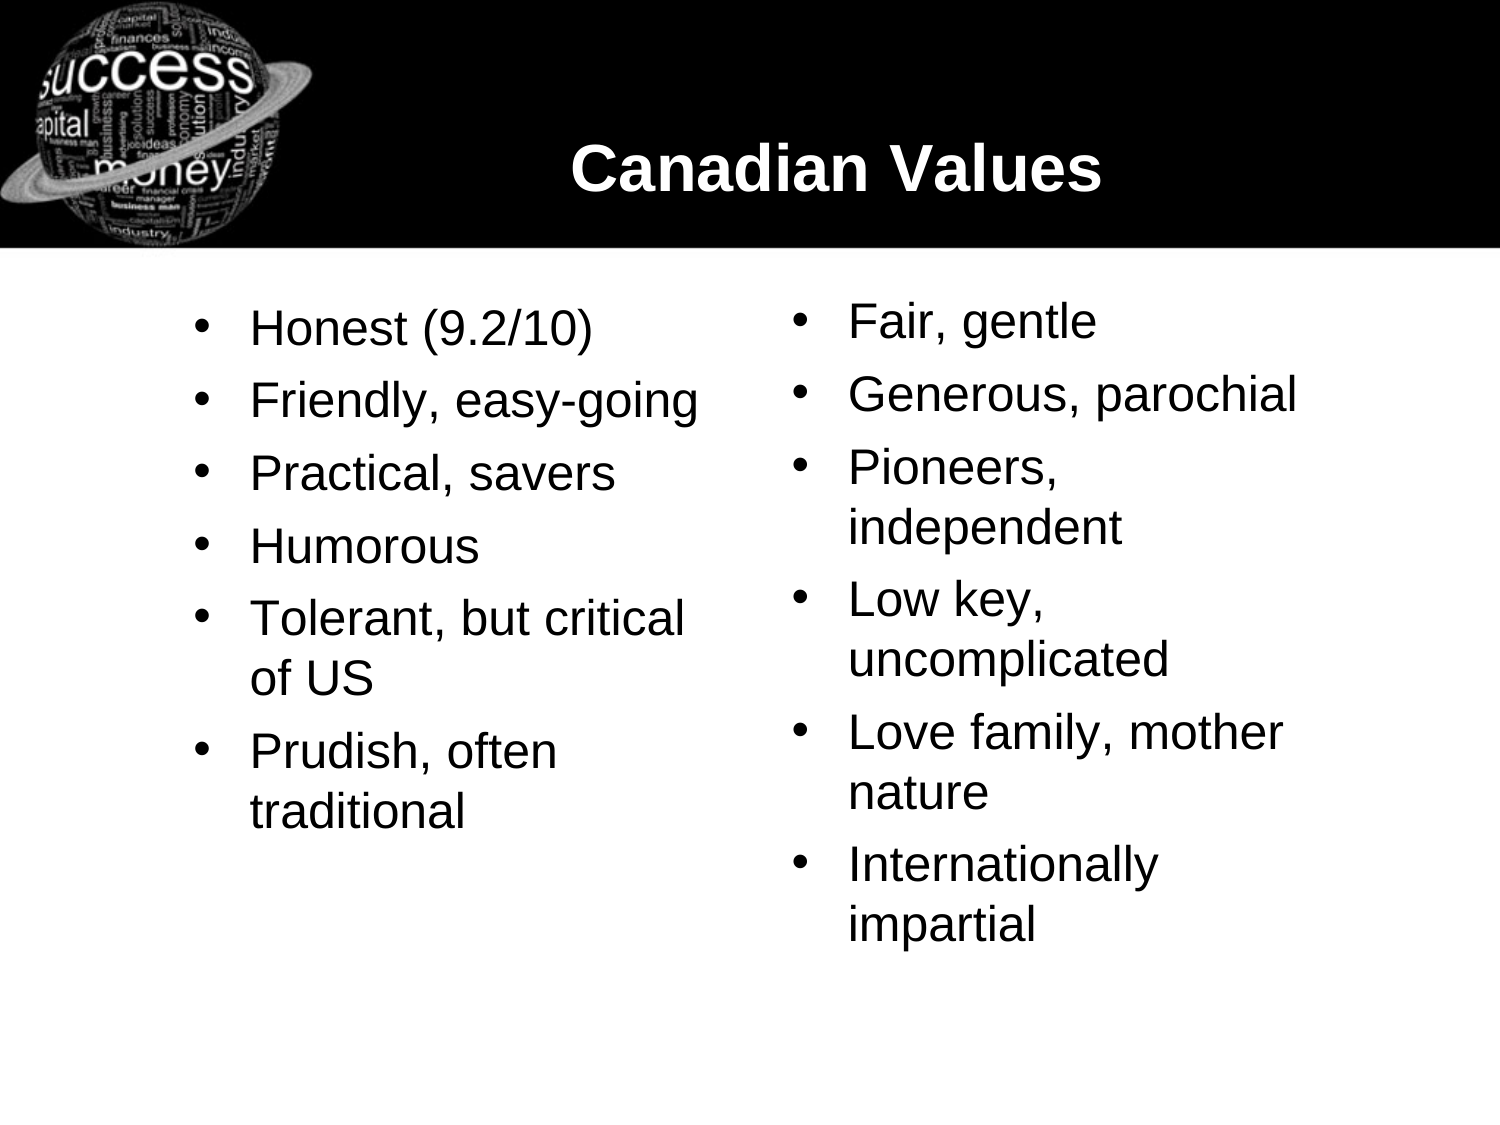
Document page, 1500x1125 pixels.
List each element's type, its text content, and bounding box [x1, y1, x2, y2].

list Fair, gentle Generous, parochial Pioneers, independent Low key, uncomplicated Love family, mother nature Internationally impartial [776, 281, 1350, 1125]
title Canadian Values [249, 12, 1425, 238]
picture [0, 0, 1500, 1125]
list Honest (9.2/10) Friendly, easy-going Practical, savers Humorous Tolerant, but critical of US Prudish, often traditional [178, 287, 752, 1034]
